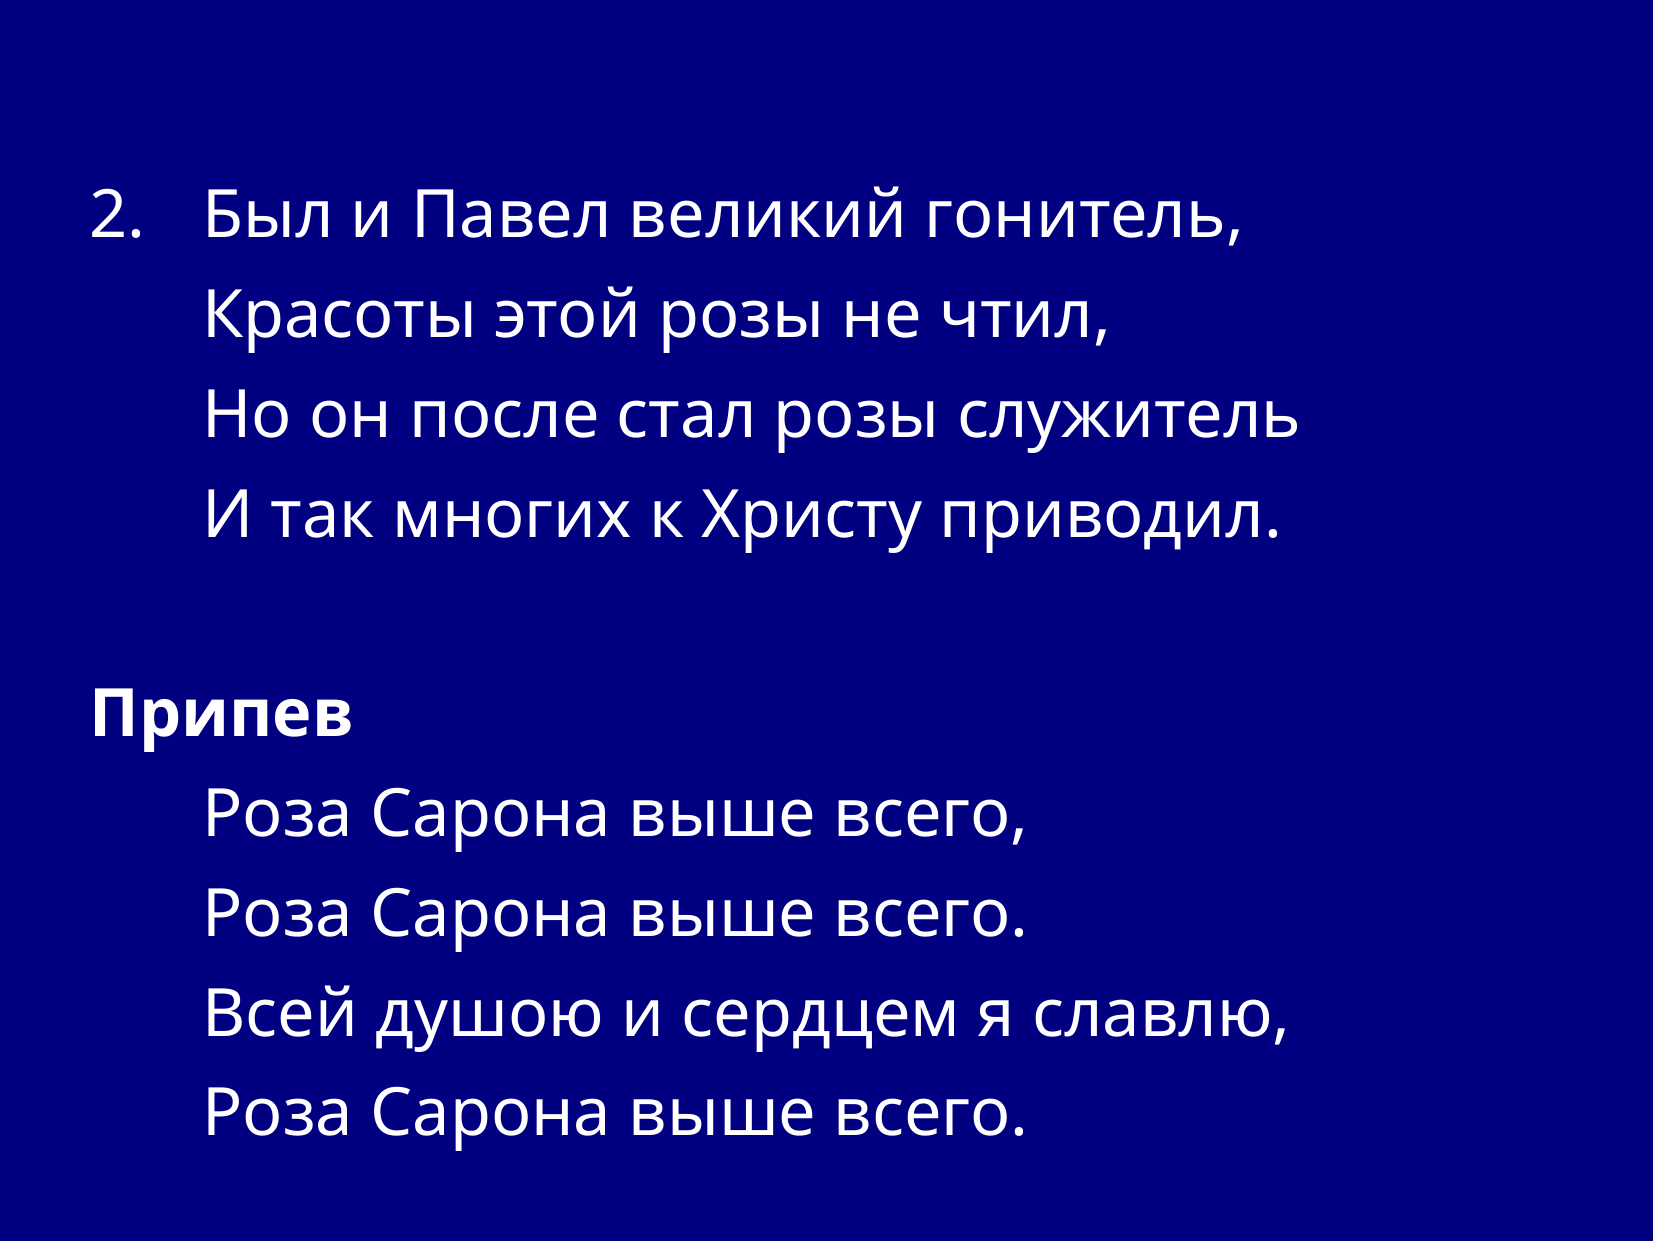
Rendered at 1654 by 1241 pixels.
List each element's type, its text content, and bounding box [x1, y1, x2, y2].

text_box 2. Был и Павел великий гонитель, Красоты этой розы не чтил, Но он после стал розы служитель И так многих к Христу приводил. Припев Роза Сарона выше всего, Роза Сарона выше всего. Всей душою и сердцем я славлю, Роза Сарона выше всего. [75, 150, 1576, 1163]
